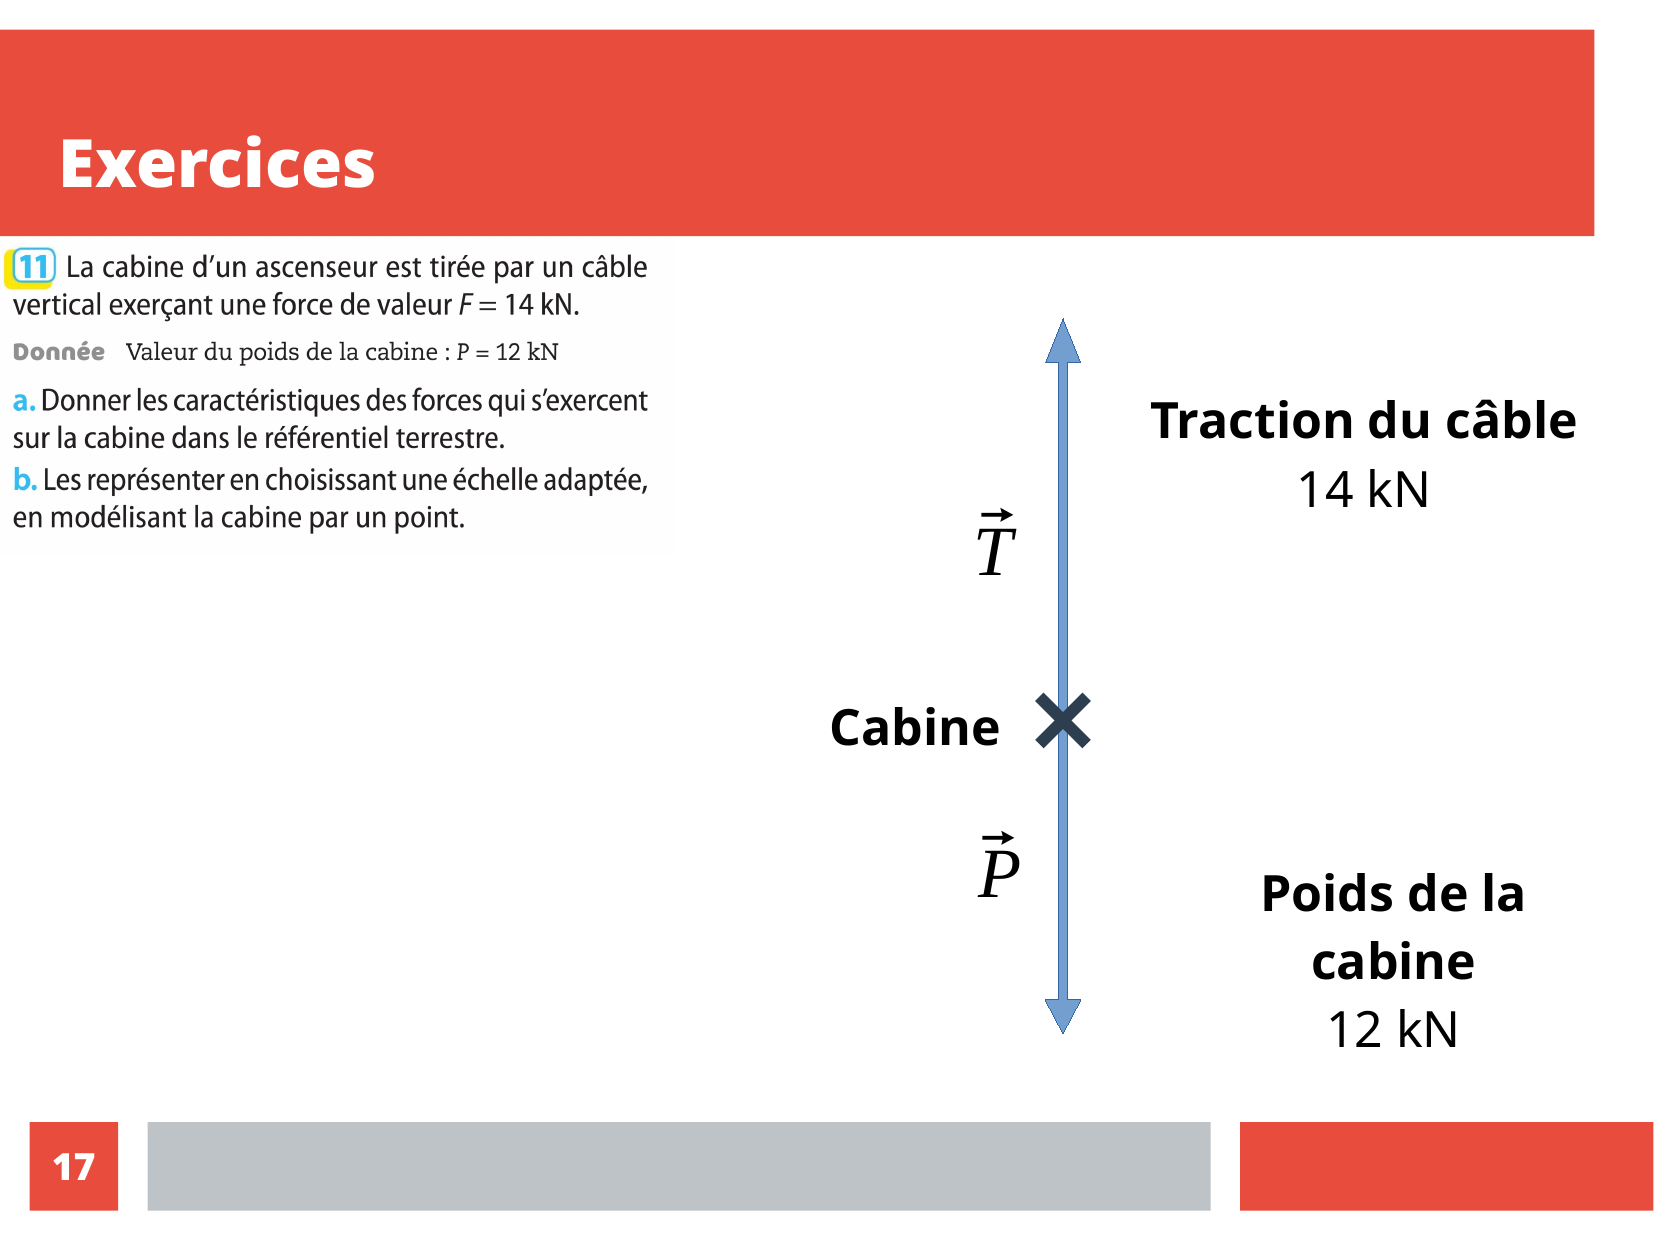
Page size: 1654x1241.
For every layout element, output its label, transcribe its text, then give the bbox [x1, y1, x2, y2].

text_box Poids de la cabine 12 kN [1181, 850, 1607, 992]
chart [968, 504, 1028, 591]
text_box Cabine [814, 685, 1016, 763]
text_box [1045, 318, 1081, 711]
title Exercices [59, 59, 1595, 207]
text_box [1045, 730, 1081, 1034]
chart [968, 826, 1030, 914]
text_box Traction du câble 14 kN [1133, 377, 1595, 519]
picture [0, 238, 674, 556]
